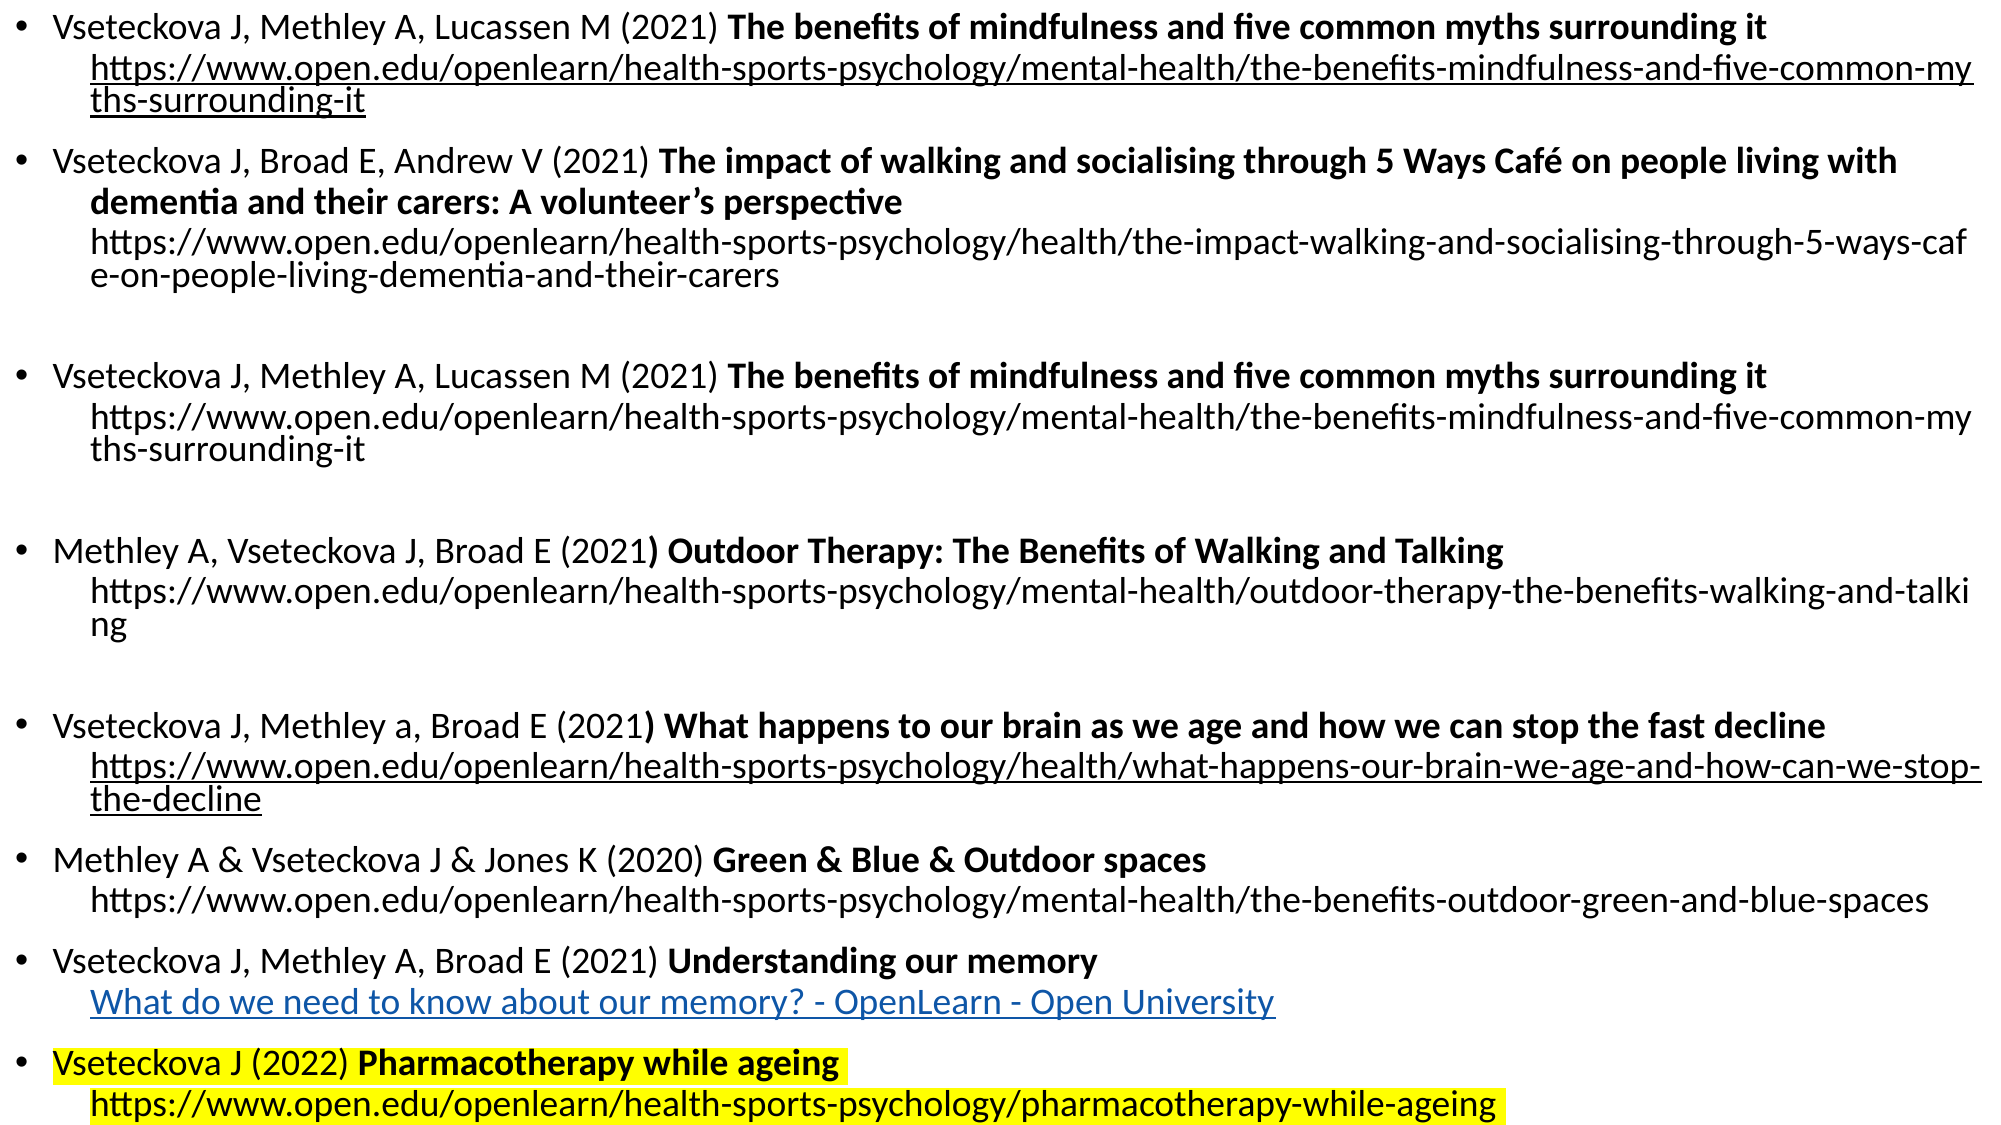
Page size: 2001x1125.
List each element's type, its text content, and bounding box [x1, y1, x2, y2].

list Vseteckova J, Methley A, Lucassen M (2021) The benefits of mindfulness and five common myths surrounding it https://www.open.edu/openlearn/health-sports-psychology/mental-health/the-benefits-mindfulness-and-five-common-myths-surrounding-it Vseteckova J, Broad E, Andrew V (2021) The impact of walking and socialising through 5 Ways Café on people living with dementia and their carers: A volunteer’s perspective https://www.open.edu/openlearn/health-sports-psychology/health/the-impact-walking-and-socialising-through-5-ways-cafe-on-people-living-dementia-and-their-carers Vseteckova J, Methley A, Lucassen M (2021) The benefits of mindfulness and five common myths surrounding it https://www.open.edu/openlearn/health-sports-psychology/mental-health/the-benefits-mindfulness-and-five-common-myths-surrounding-it Methley A, Vseteckova J, Broad E (2021) Outdoor Therapy: The Benefits of Walking and Talking https://www.open.edu/openlearn/health-sports-psychology/mental-health/outdoor-therapy-the-benefits-walking-and-talking Vseteckova J, Methley a, Broad E (2021) What happens to our brain as we age and how we can stop the fast decline https://www.open.edu/openlearn/health-sports-psychology/health/what-happens-our-brain-we-age-and-how-can-we-stop-the-decline Methley A & Vseteckova J & Jones K (2020) Green & Blue & Outdoor spaces https://www.open.edu/openlearn/health-sports-psychology/mental-health/the-benefits-outdoor-green-and-blue-spaces Vseteckova J, Methley A, Broad E (2021) Understanding our memory What do we need to know about our memory? - OpenLearn - Open University Vseteckova J (2022) Pharmacotherapy while ageing https://www.open.edu/openlearn/health-sports-psychology/pharmacotherapy-while-ageing Gale B (2022) How can we prepare for death while ageing? Ageing Well Public Talk Series related - https://www.open.edu/openlearn/health-sports-psychology/health/valuing-death [0, 0, 2000, 1125]
